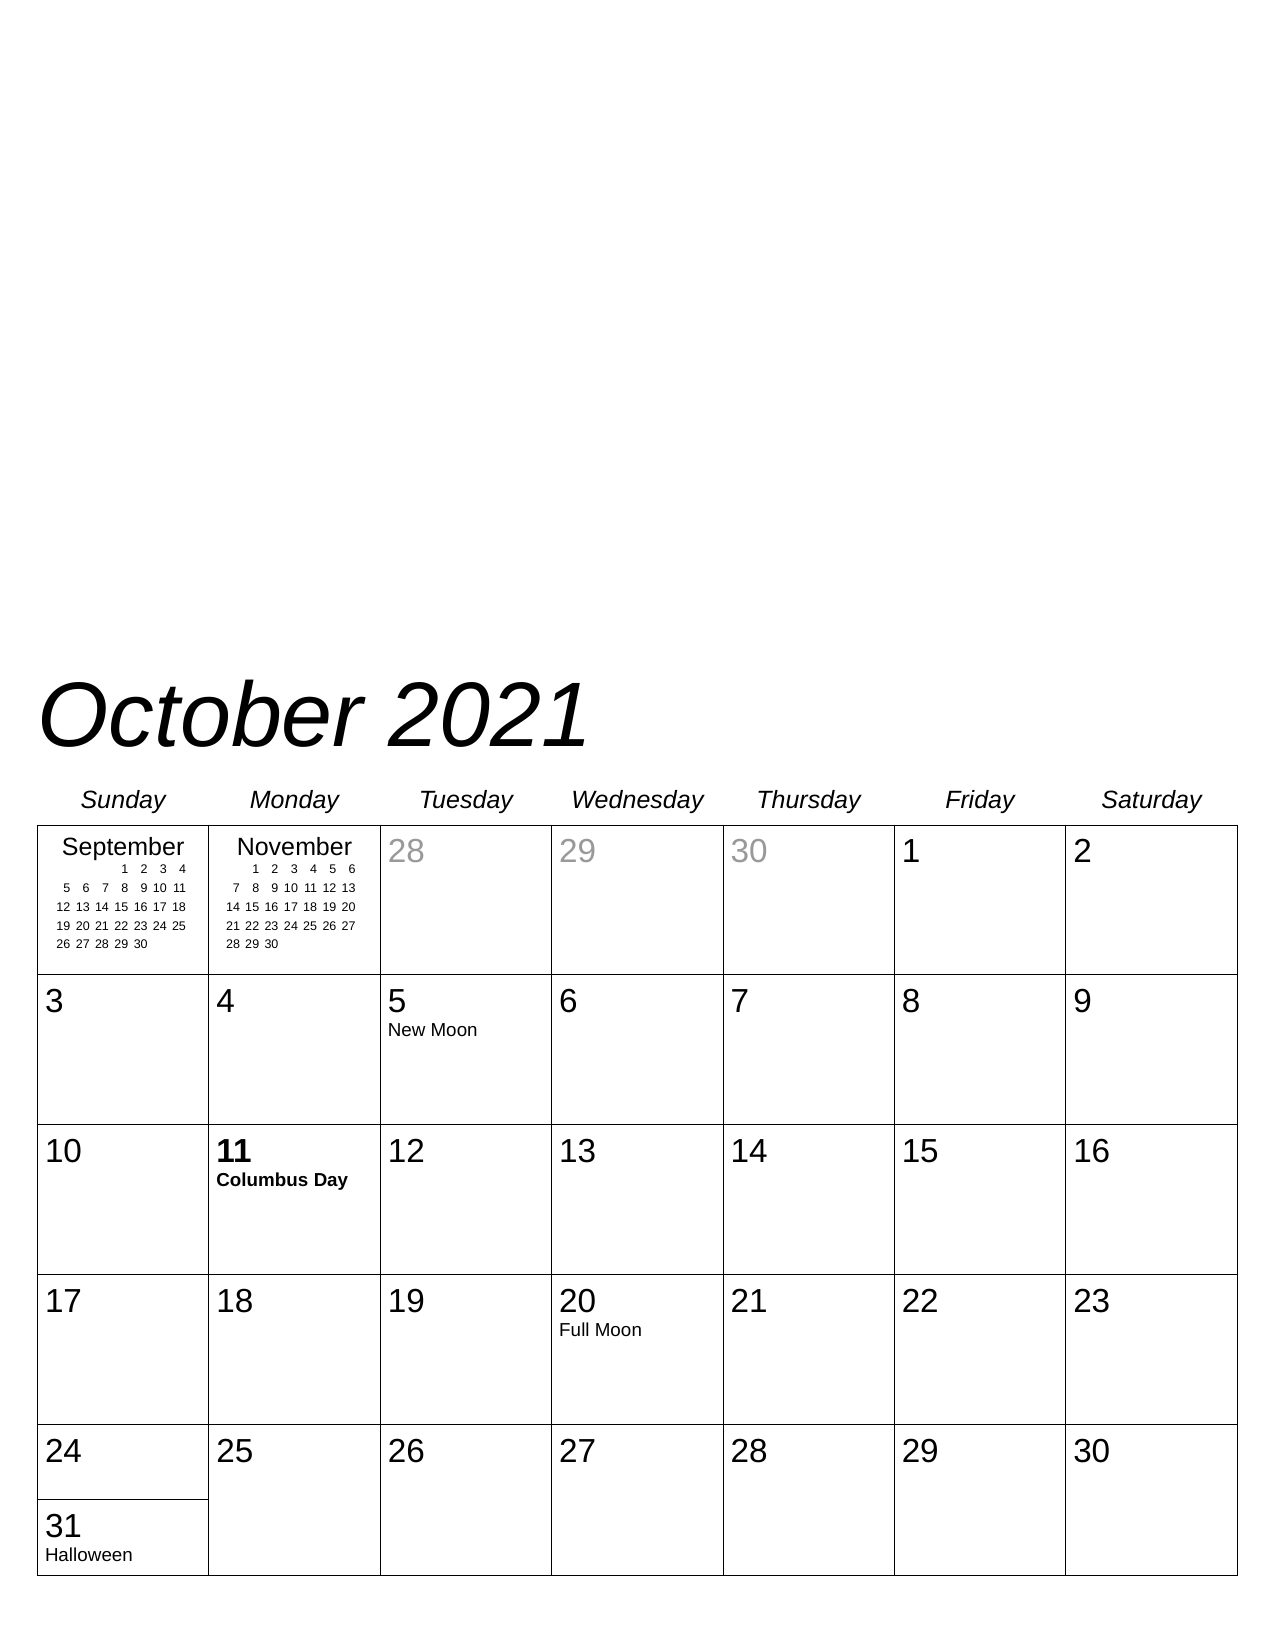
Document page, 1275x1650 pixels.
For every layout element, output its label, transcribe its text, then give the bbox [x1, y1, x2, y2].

table_cell 8 [109, 881, 128, 900]
table_header Thursday [723, 779, 895, 824]
table_cell 22 [895, 1275, 1065, 1424]
table_cell 13 [336, 881, 356, 900]
table_header 2 [128, 863, 148, 881]
table_cell 22 [109, 919, 128, 938]
table_header 2 [259, 863, 279, 881]
table_cell 11 [298, 881, 317, 900]
table_cell 28 [221, 938, 240, 956]
table_cell [148, 956, 167, 975]
table_cell 20 Full Moon [552, 1275, 723, 1424]
table_cell [70, 956, 90, 975]
table_cell 26 [51, 938, 70, 956]
table_cell 25 [167, 919, 186, 938]
table_header Wednesday [552, 779, 723, 824]
table_cell 27 [552, 1425, 723, 1575]
table_cell 13 [70, 900, 90, 919]
table_cell 24 [148, 919, 167, 938]
table_cell 12 [381, 1125, 551, 1274]
table_header 3 [279, 863, 298, 881]
table_cell [51, 956, 70, 975]
table_cell 10 [279, 881, 298, 900]
title October 2021 [37, 660, 1238, 770]
table_cell 17 [148, 900, 167, 919]
table_cell 18 [298, 900, 317, 919]
table_cell 25 [209, 1425, 380, 1575]
table_cell 27 [70, 938, 90, 956]
table_cell 10 [38, 1125, 208, 1274]
table_cell 6 [552, 975, 723, 1124]
table_header [51, 863, 70, 881]
table_cell 16 [259, 900, 279, 919]
table_cell 7 [724, 975, 894, 1124]
table_cell [317, 938, 336, 956]
table_cell 13 [552, 1125, 723, 1274]
table_cell 29 [109, 938, 128, 956]
table_cell 8 [240, 881, 259, 900]
table_cell 20 [70, 919, 90, 938]
table_cell 10 [148, 881, 167, 900]
table_cell 28 [90, 938, 109, 956]
table_header 4 [167, 863, 186, 881]
table_cell [298, 938, 317, 956]
table_header Monday [209, 779, 380, 824]
table_cell [279, 956, 298, 975]
table_cell 5 New Moon [381, 975, 551, 1124]
table_cell 26 [381, 1425, 551, 1575]
table_header 30 [724, 826, 894, 974]
table_cell 21 [724, 1275, 894, 1424]
table_header 3 [148, 863, 167, 881]
table_cell 27 [336, 919, 356, 938]
table_cell [317, 956, 336, 975]
table_cell 21 [90, 919, 109, 938]
table_cell [298, 956, 317, 975]
table_header 29 [552, 826, 723, 974]
table_cell 15 [895, 1125, 1065, 1274]
table_cell 19 [381, 1275, 551, 1424]
table_cell [221, 956, 240, 975]
table_cell 11 Columbus Day [209, 1125, 380, 1274]
table_header [70, 863, 90, 881]
table_cell [109, 956, 128, 975]
table_cell [259, 956, 279, 975]
table_cell 14 [90, 900, 109, 919]
table_cell 5 [51, 881, 70, 900]
table_header Saturday [1066, 779, 1238, 824]
table_cell 12 [317, 881, 336, 900]
table_cell 25 [298, 919, 317, 938]
table_cell 7 [90, 881, 109, 900]
table_cell 3 [38, 975, 208, 1124]
table_header Friday [895, 779, 1066, 824]
table_cell 9 [1066, 975, 1237, 1124]
table_header Tuesday [380, 779, 552, 824]
table_cell [167, 938, 186, 956]
table_cell [336, 956, 356, 975]
table_cell 19 [51, 919, 70, 938]
table_cell 17 [279, 900, 298, 919]
table_cell 23 [1066, 1275, 1237, 1424]
table_cell 16 [128, 900, 148, 919]
table_header November [209, 826, 380, 974]
table_cell 4 [209, 975, 380, 1124]
table_cell [148, 938, 167, 956]
table_cell [167, 956, 186, 975]
table_cell 24 [38, 1425, 208, 1499]
table_header [221, 863, 240, 881]
table_header 28 [381, 826, 551, 974]
table_cell 19 [317, 900, 336, 919]
table_cell 21 [221, 919, 240, 938]
table_cell 8 [895, 975, 1065, 1124]
table_cell 26 [317, 919, 336, 938]
table_cell 22 [240, 919, 259, 938]
table_cell 7 [221, 881, 240, 900]
table_cell 31 Halloween [38, 1500, 208, 1575]
table_cell 15 [109, 900, 128, 919]
table_header 2 [1066, 826, 1237, 974]
table_cell [279, 938, 298, 956]
table_header 4 [298, 863, 317, 881]
table_cell 9 [259, 881, 279, 900]
table_cell 18 [209, 1275, 380, 1424]
table_cell [240, 956, 259, 975]
table_header Sunday [38, 779, 209, 824]
table_header 1 [109, 863, 128, 881]
table_cell 11 [167, 881, 186, 900]
table_header 5 [317, 863, 336, 881]
table_header 1 [895, 826, 1065, 974]
table_cell 9 [128, 881, 148, 900]
table_cell 29 [240, 938, 259, 956]
table_cell 30 [128, 938, 148, 956]
table_cell 18 [167, 900, 186, 919]
table_cell 30 [259, 938, 279, 956]
table_cell 17 [38, 1275, 208, 1424]
table_cell 20 [336, 900, 356, 919]
table_header 6 [336, 863, 356, 881]
table_cell 6 [70, 881, 90, 900]
table_cell [336, 938, 356, 956]
table_cell [128, 956, 148, 975]
table_cell 16 [1066, 1125, 1237, 1274]
table_header September [38, 826, 208, 974]
table_cell 23 [128, 919, 148, 938]
table_cell 28 [724, 1425, 894, 1575]
table_cell 14 [221, 900, 240, 919]
table_cell [90, 956, 109, 975]
table_header [90, 863, 109, 881]
table_cell 15 [240, 900, 259, 919]
table_cell 23 [259, 919, 279, 938]
table_cell 24 [279, 919, 298, 938]
table_cell 30 [1066, 1425, 1237, 1575]
table_cell 14 [724, 1125, 894, 1274]
table_header 1 [240, 863, 259, 881]
table_cell 29 [895, 1425, 1065, 1575]
table_cell 12 [51, 900, 70, 919]
